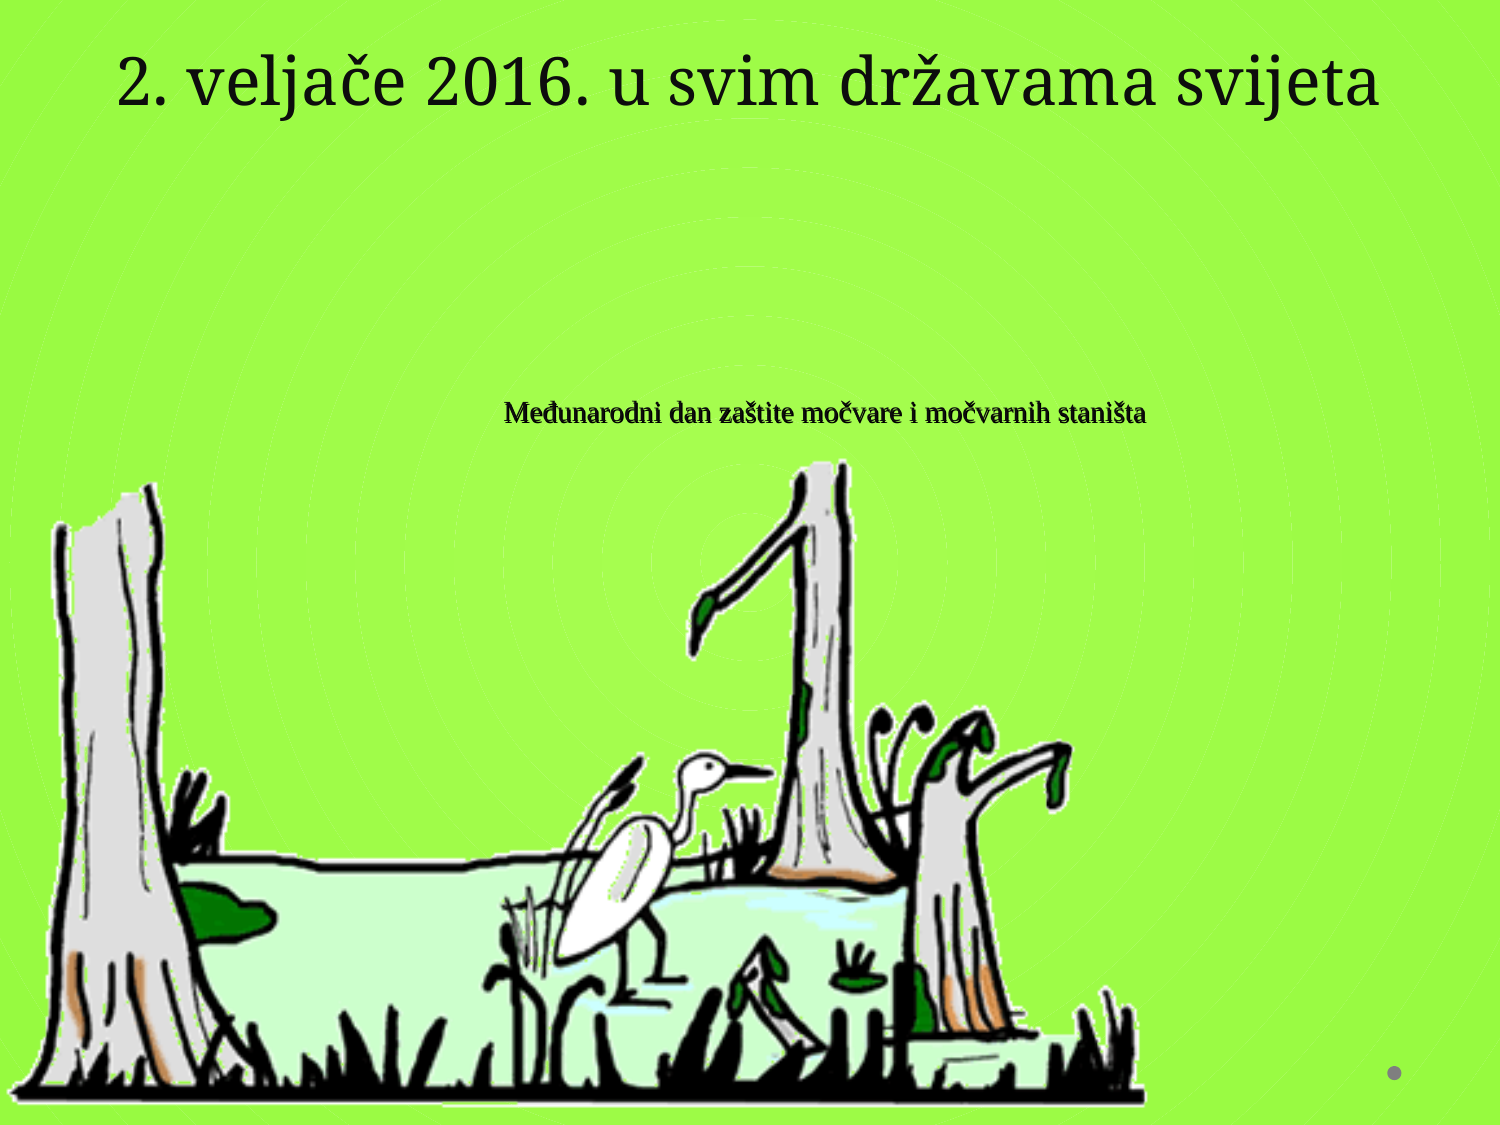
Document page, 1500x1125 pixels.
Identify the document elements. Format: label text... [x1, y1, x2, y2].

title Međunarodni dan zaštite močvare i močvarnih staništa [149, 172, 1500, 436]
picture [0, 317, 1166, 1121]
text_box 2. veljače 2016. u svim državama svijeta [100, 30, 1400, 208]
